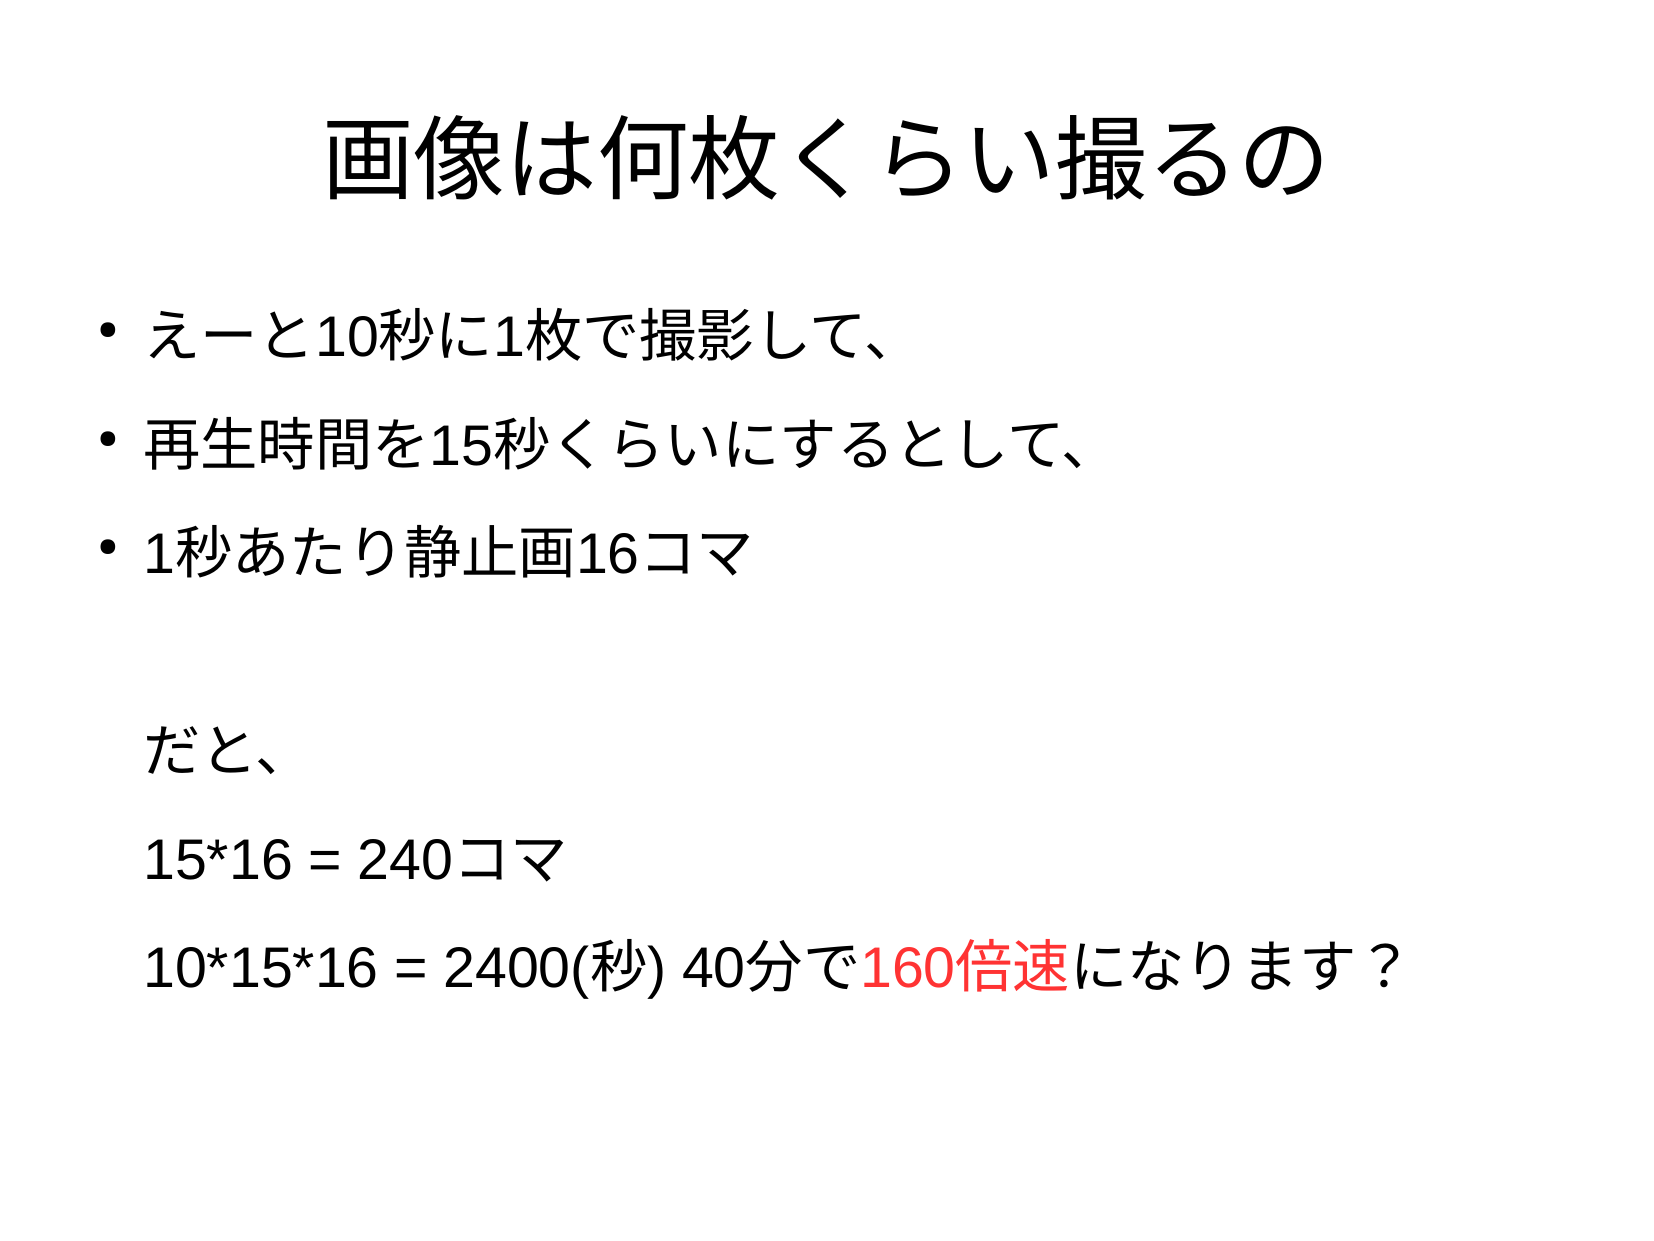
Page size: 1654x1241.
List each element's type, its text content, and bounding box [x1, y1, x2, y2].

title 画像は何枚くらい撮るの [82, 49, 1571, 257]
list えーと10秒に1枚で撮影して、 再生時間を15秒くらいにするとして、 1秒あたり静止画16コマ だと、 15*16 = 240コマ 10*15*16 = 2400(秒) 40分で160倍速になります？ [82, 290, 1571, 1010]
